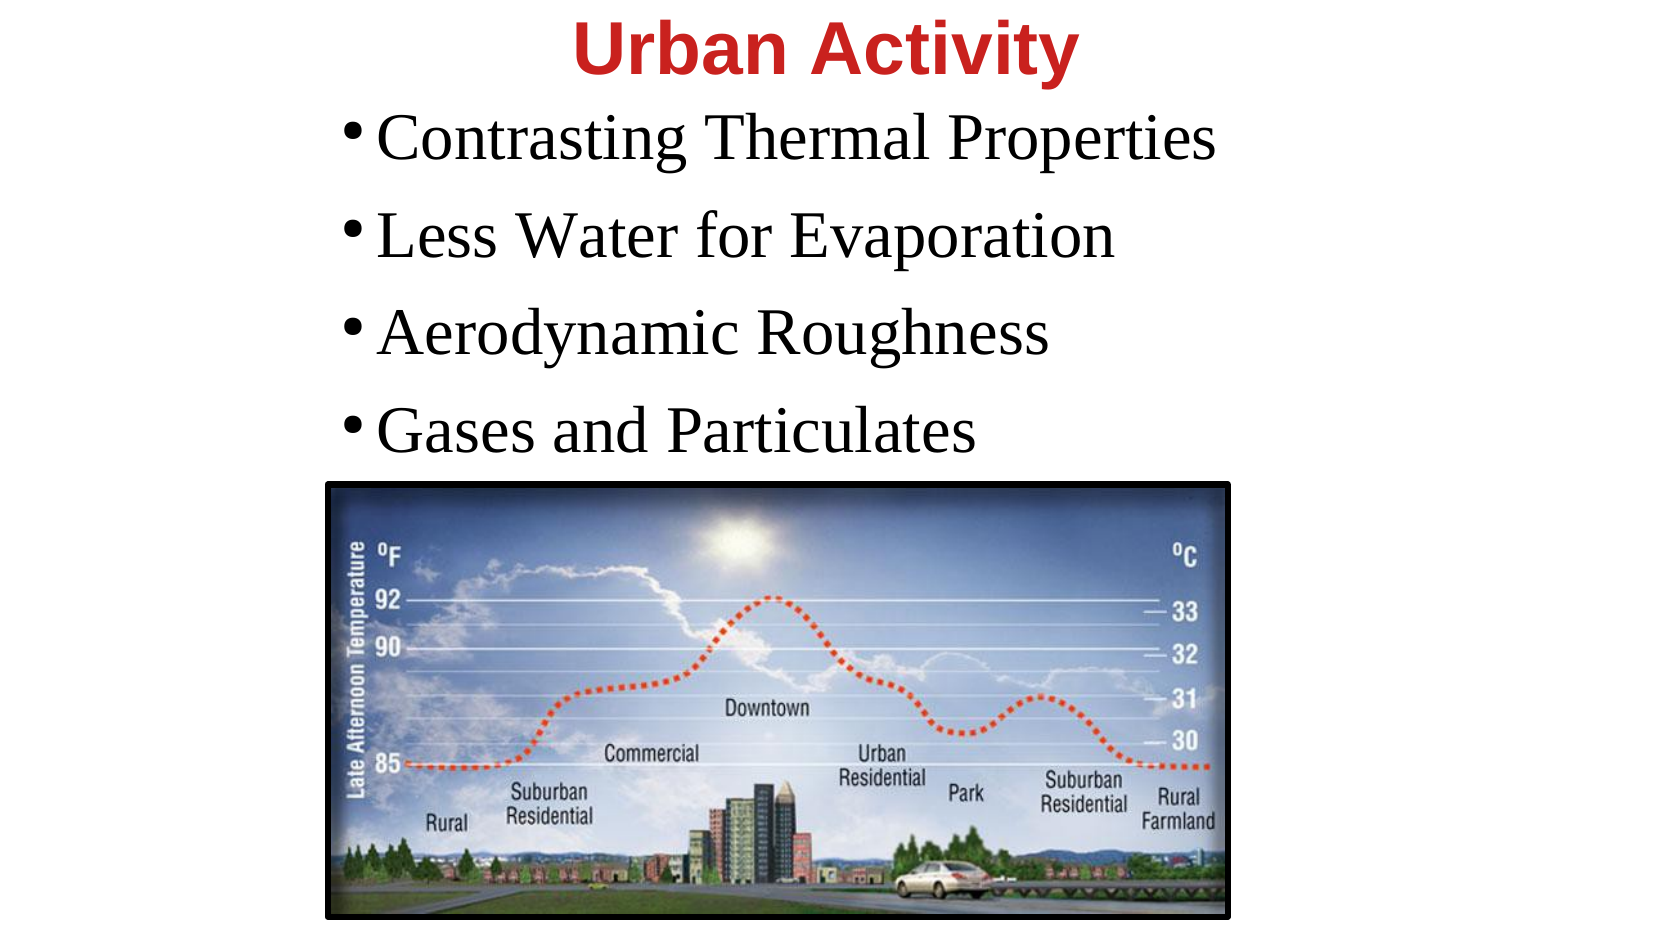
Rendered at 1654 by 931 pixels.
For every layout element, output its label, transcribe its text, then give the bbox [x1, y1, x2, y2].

picture [330, 487, 1225, 914]
text_box Contrasting Thermal Properties Less Water for Evaporation Aerodynamic Roughness Gases and Particulates [326, 85, 1257, 488]
title Urban Activity [0, 0, 1654, 101]
